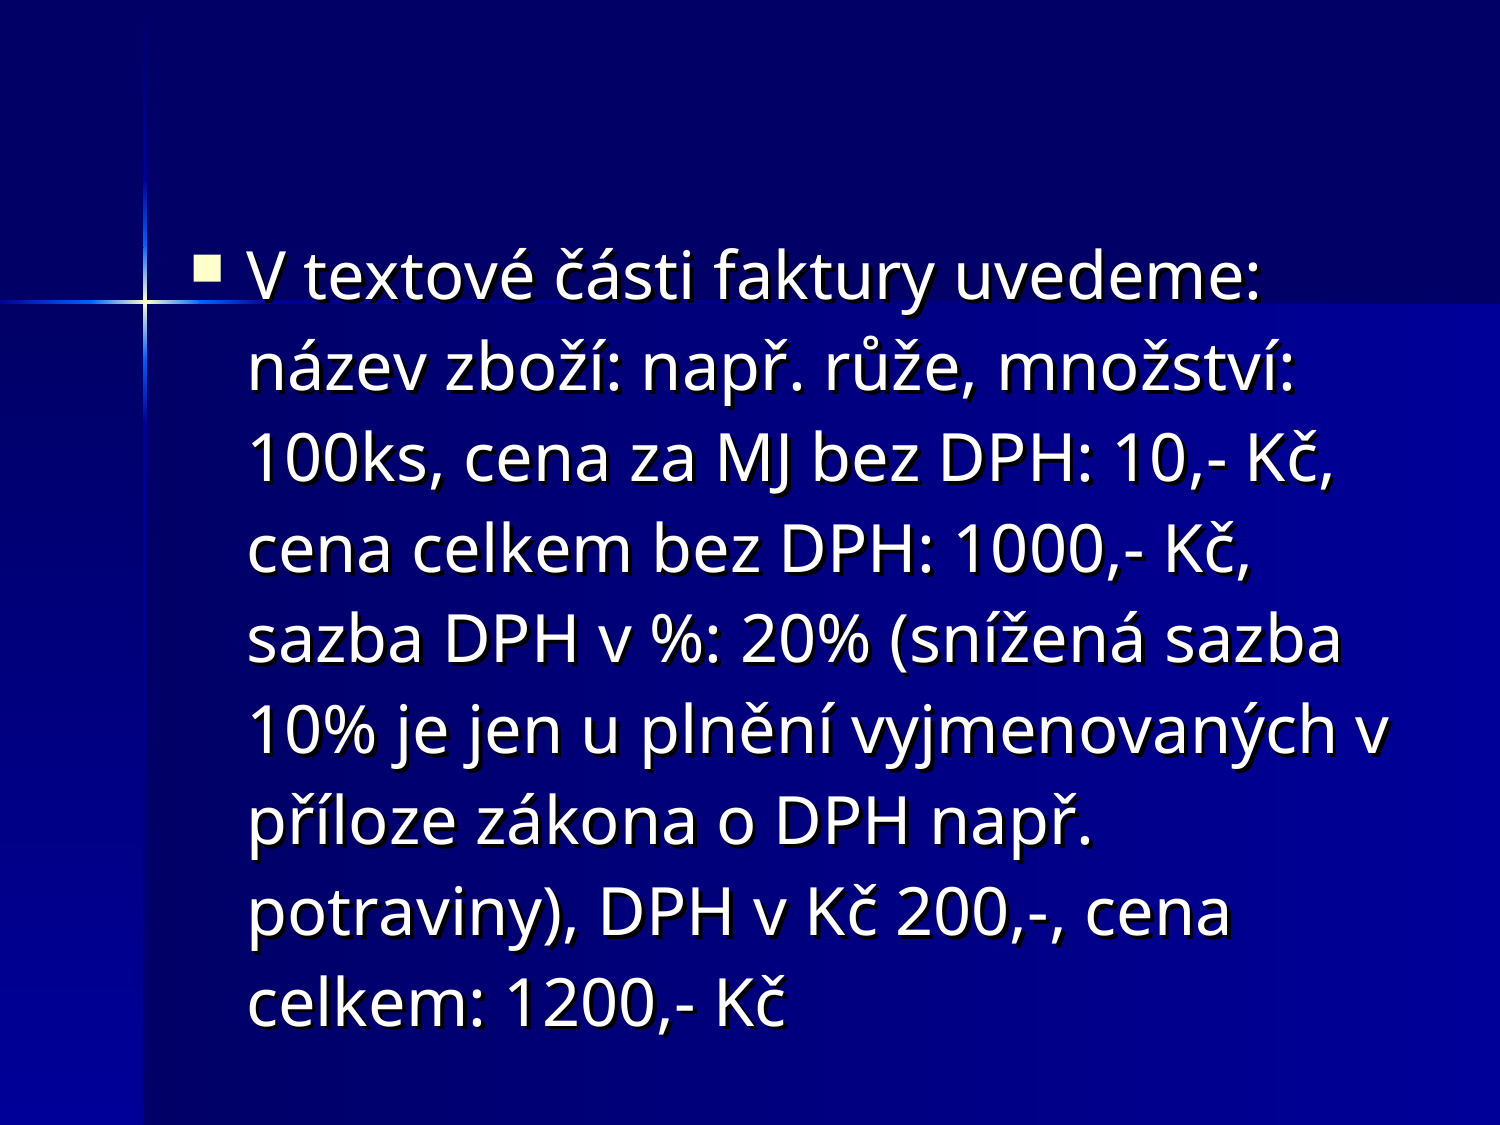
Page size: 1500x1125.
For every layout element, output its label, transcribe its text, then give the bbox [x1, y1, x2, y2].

list V textové části faktury uvedeme: název zboží: např. růže, množství: 100ks, cena za MJ bez DPH: 10,- Kč, cena celkem bez DPH: 1000,- Kč, sazba DPH v %: 20% (snížená sazba 10% je jen u plnění vyjmenovaných v příloze zákona o DPH např. potraviny), DPH v Kč 200,-, cena celkem: 1200,- Kč [174, 113, 1459, 1065]
